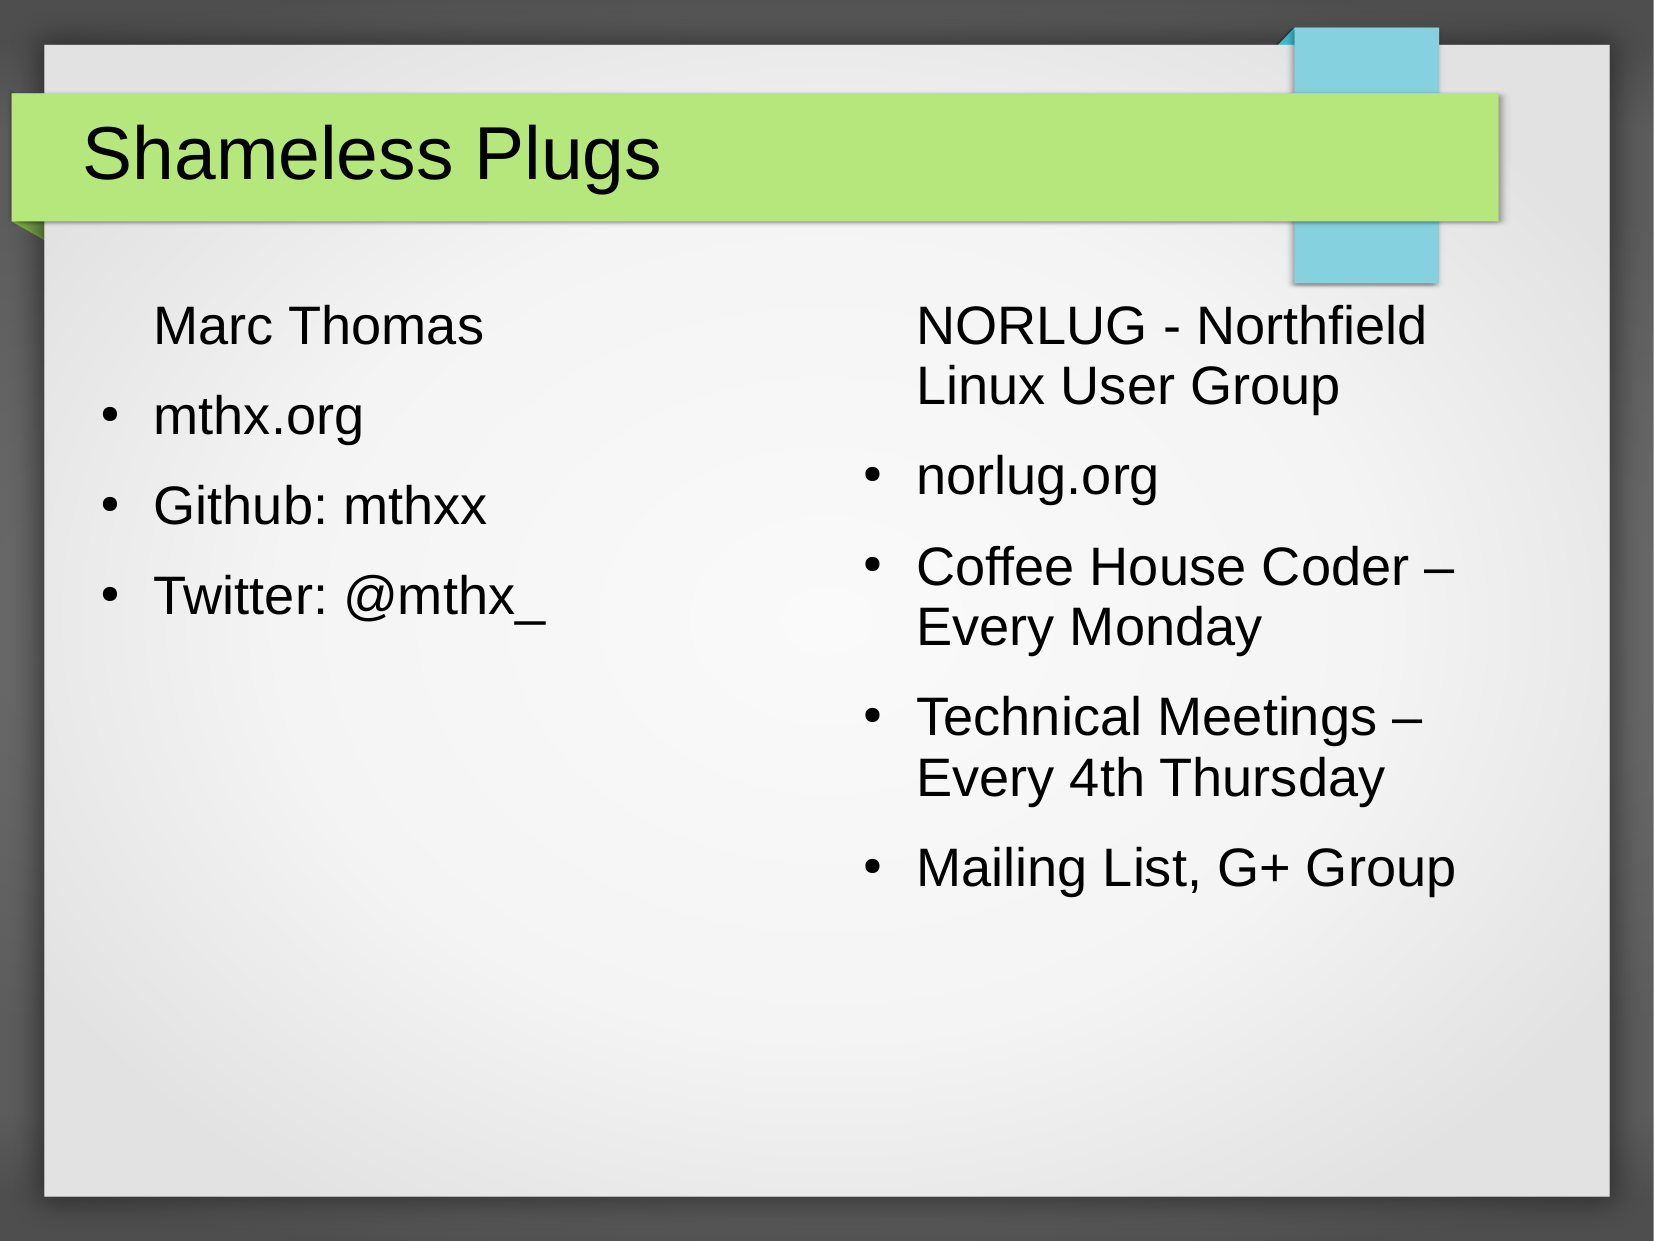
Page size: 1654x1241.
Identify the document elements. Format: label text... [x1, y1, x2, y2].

picture [0, 0, 1654, 1241]
list Marc Thomas mthx.org Github: mthxx Twitter: @mthx_ [82, 295, 809, 1015]
title Shameless Plugs [82, 94, 1264, 213]
list NORLUG - Northfield Linux User Group norlug.org Coffee House Coder – Every Monday Technical Meetings – Every 4th Thursday Mailing List, G+ Group [845, 295, 1572, 1015]
